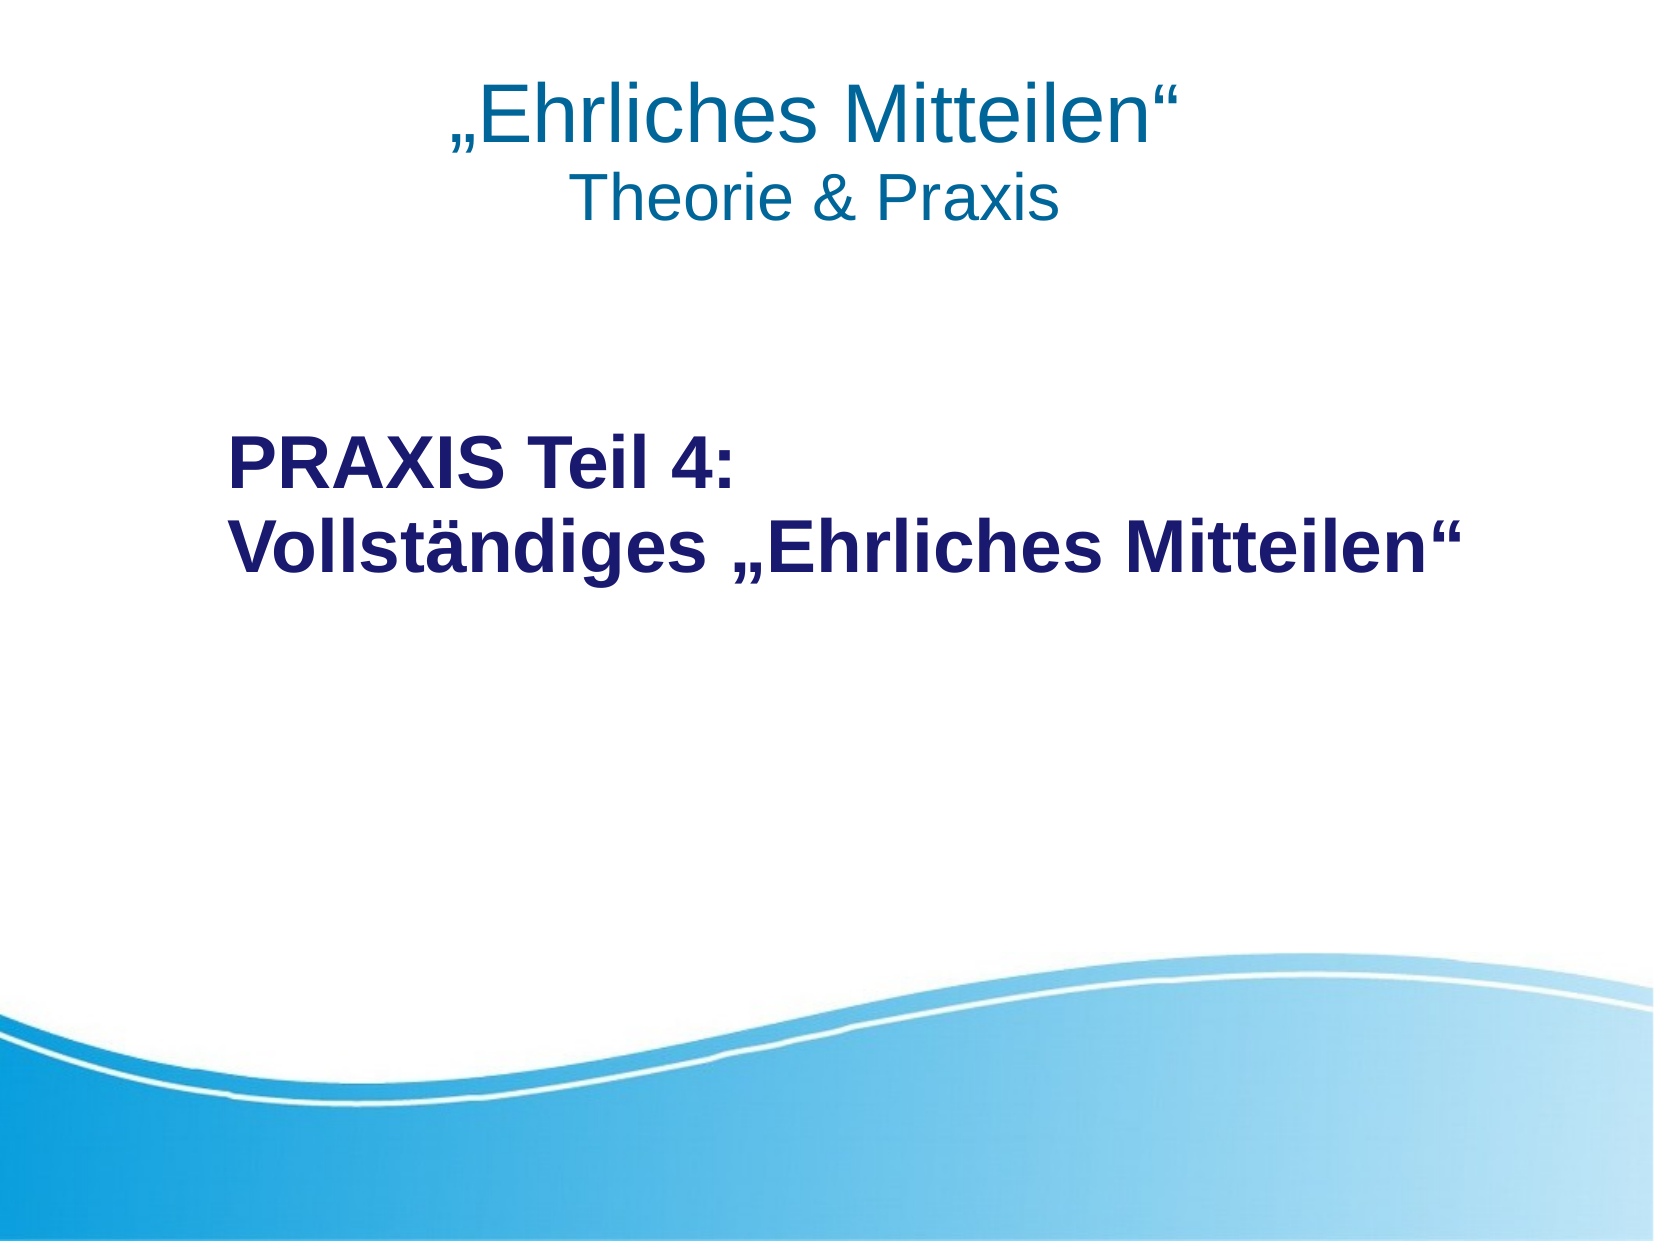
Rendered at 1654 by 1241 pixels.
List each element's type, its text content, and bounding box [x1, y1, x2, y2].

text_box PRAXIS Teil 4: Vollständiges „Ehrliches Mitteilen“ [212, 413, 1654, 961]
picture [0, 952, 1654, 1241]
title „Ehrliches Mitteilen“ Theorie & Praxis [70, 47, 1559, 255]
